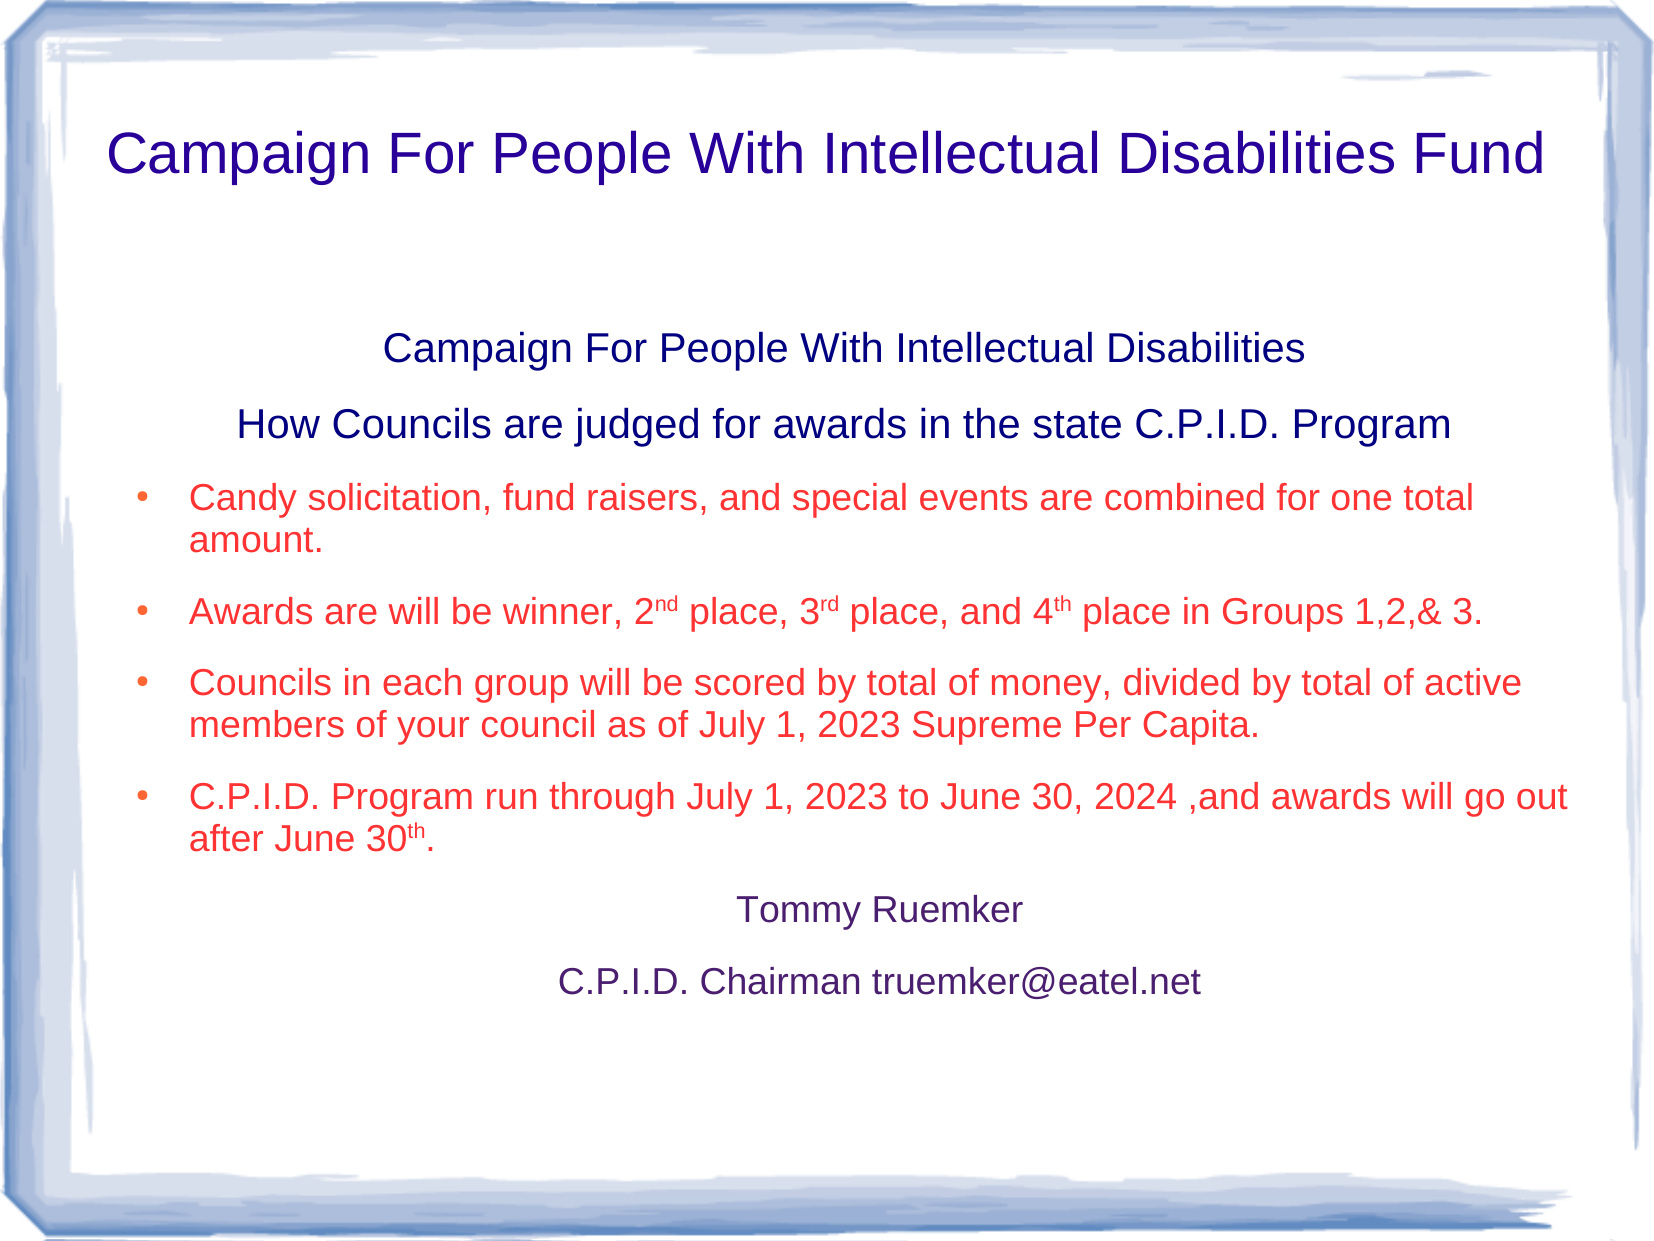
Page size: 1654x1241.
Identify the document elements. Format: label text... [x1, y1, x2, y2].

title Campaign For People With Intellectual Disabilities Fund [82, 49, 1571, 257]
picture [0, 0, 1654, 1241]
list Campaign For People With Intellectual Disabilities How Councils are judged for awards in the state C.P.I.D. Program Candy solicitation, fund raisers, and special events are combined for one total amount. Awards are will be winner, 2nd place, 3rd place, and 4th place in Groups 1,2,& 3. Councils in each group will be scored by total of money, divided by total of active members of your council as of July 1, 2023 Supreme Per Capita. C.P.I.D. Program run through July 1, 2023 to June 30, 2024 ,and awards will go out after June 30th. Tommy Ruemker C.P.I.D. Chairman truemker@eatel.net [118, 324, 1571, 1007]
